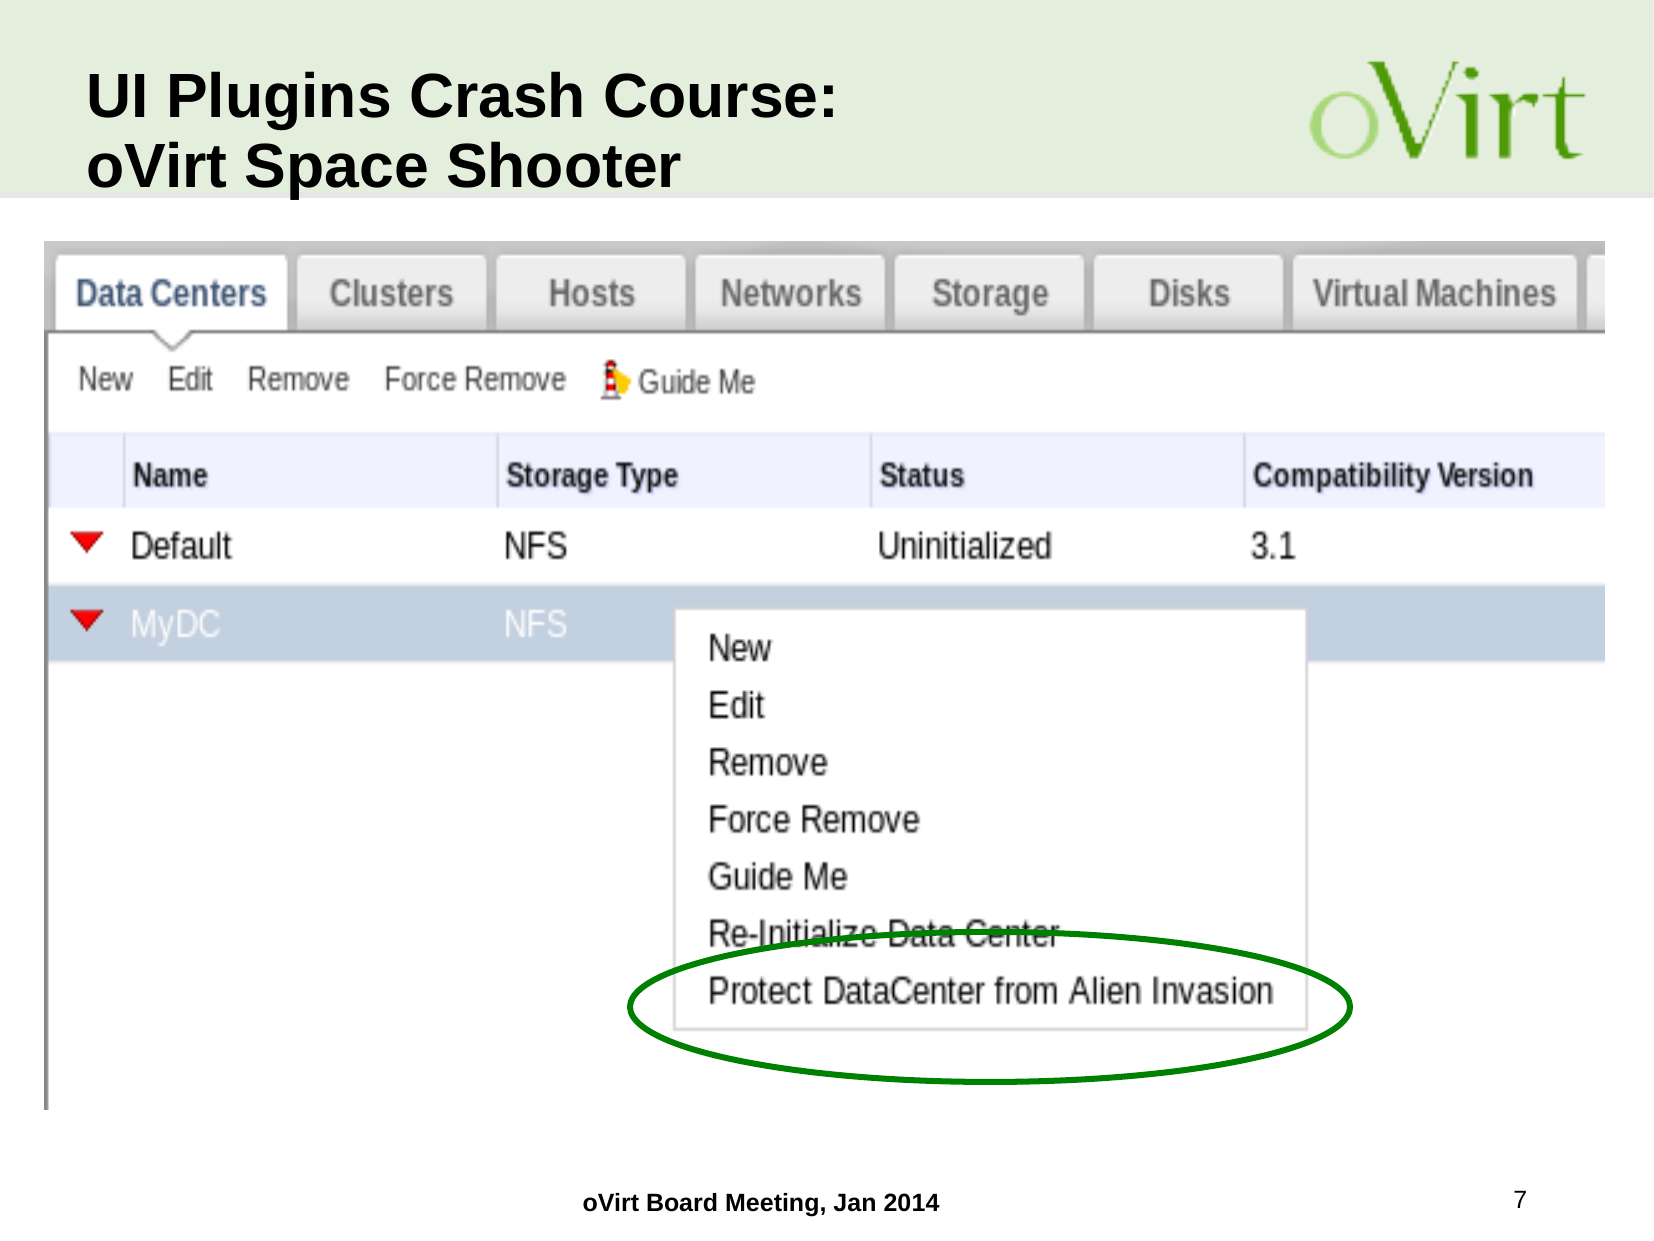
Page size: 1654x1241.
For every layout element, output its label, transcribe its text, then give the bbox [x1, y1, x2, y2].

picture [1307, 36, 1613, 180]
picture [44, 241, 1605, 1111]
title UI Plugins Crash Course: oVirt Space Shooter [86, 36, 1307, 225]
